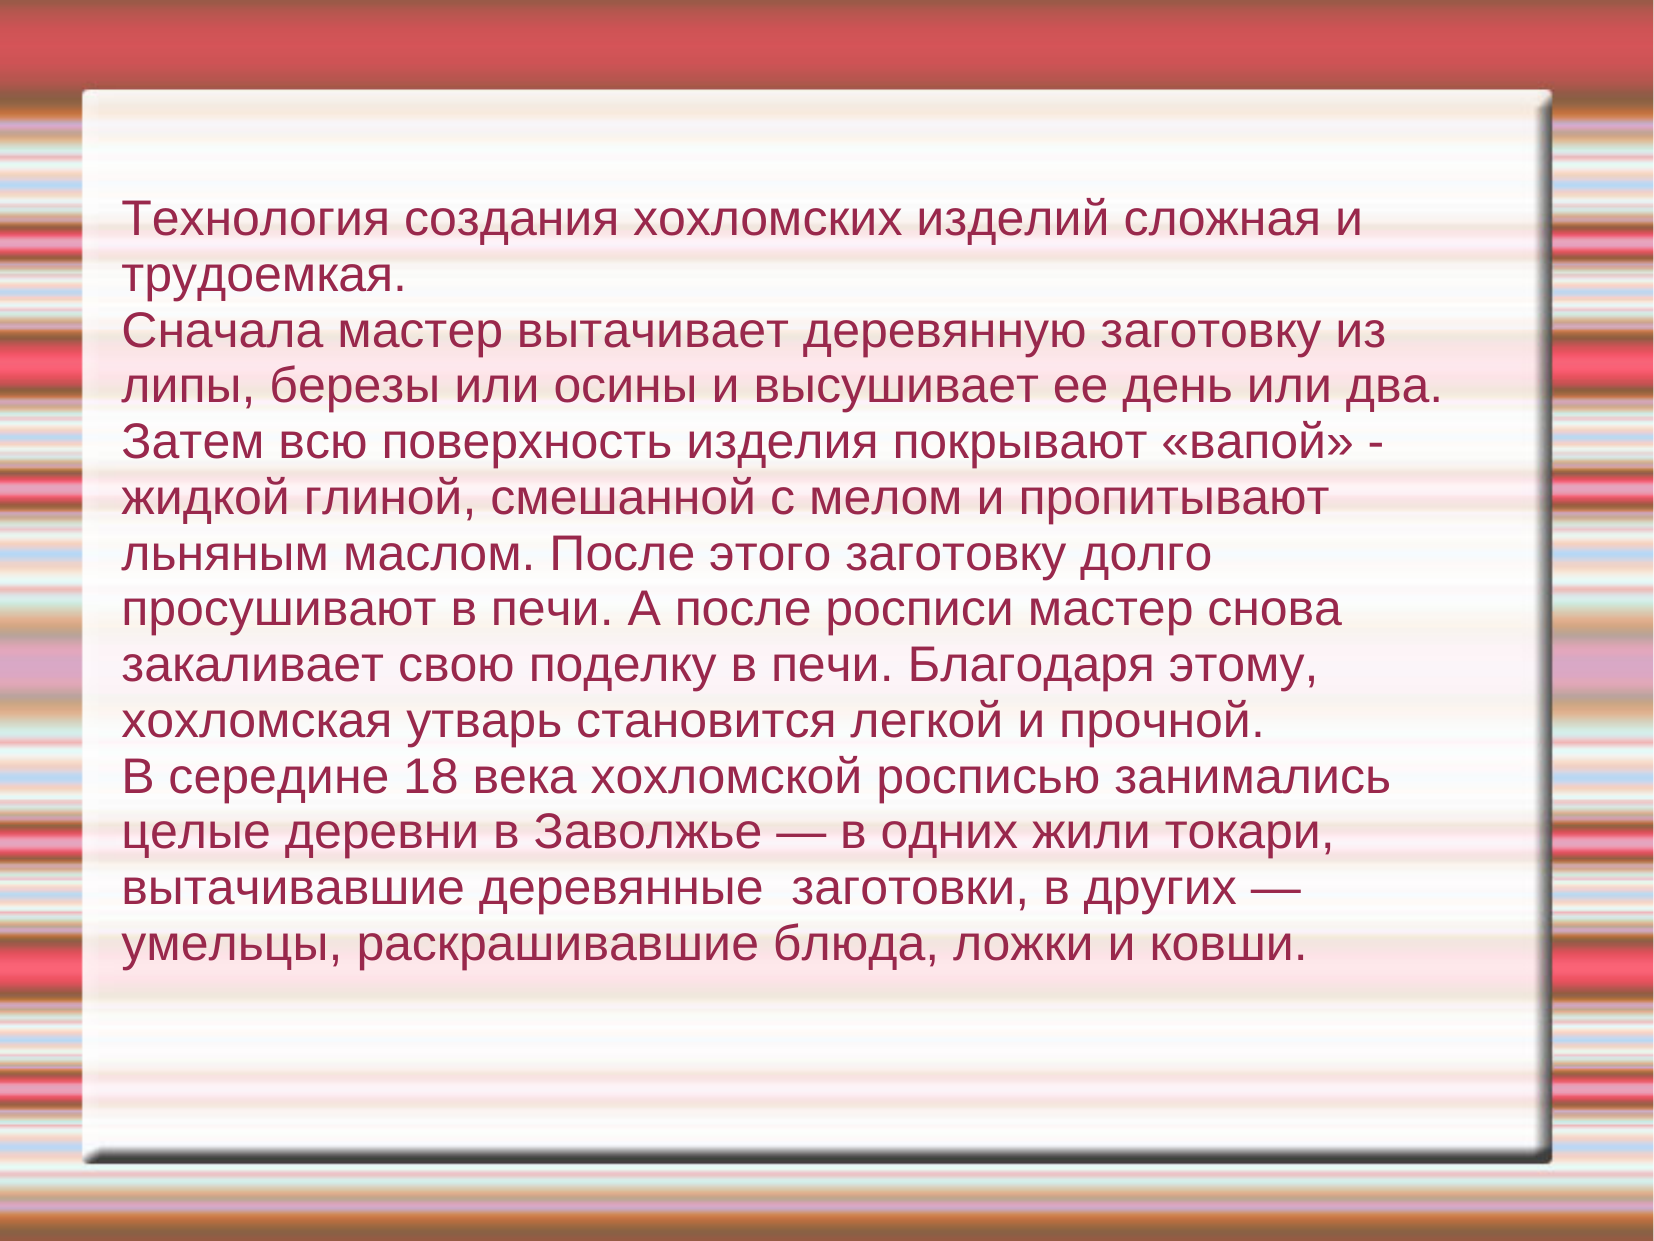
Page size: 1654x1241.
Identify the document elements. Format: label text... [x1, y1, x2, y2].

subtitle Технология создания хохломских изделий сложная и трудоемкая. Сначала мастер вытачивает деревянную заготовку из липы, березы или осины и высушивает ее день или два. Затем всю поверхность изделия покрывают «вапой» - жидкой глиной, смешанной с мелом и пропитывают льняным маслом. После этого заготовку долго просушивают в печи. А после росписи мастер снова закаливает свою поделку в печи. Благодаря этому, хохломская утварь становится легкой и прочной. В середине 18 века хохломской росписью занимались целые деревни в Заволжье — в одних жили токари, вытачивавшие деревянные заготовки, в других — умельцы, раскрашивавшие блюда, ложки и ковши. [121, 91, 1534, 1127]
picture [0, 0, 1654, 1241]
